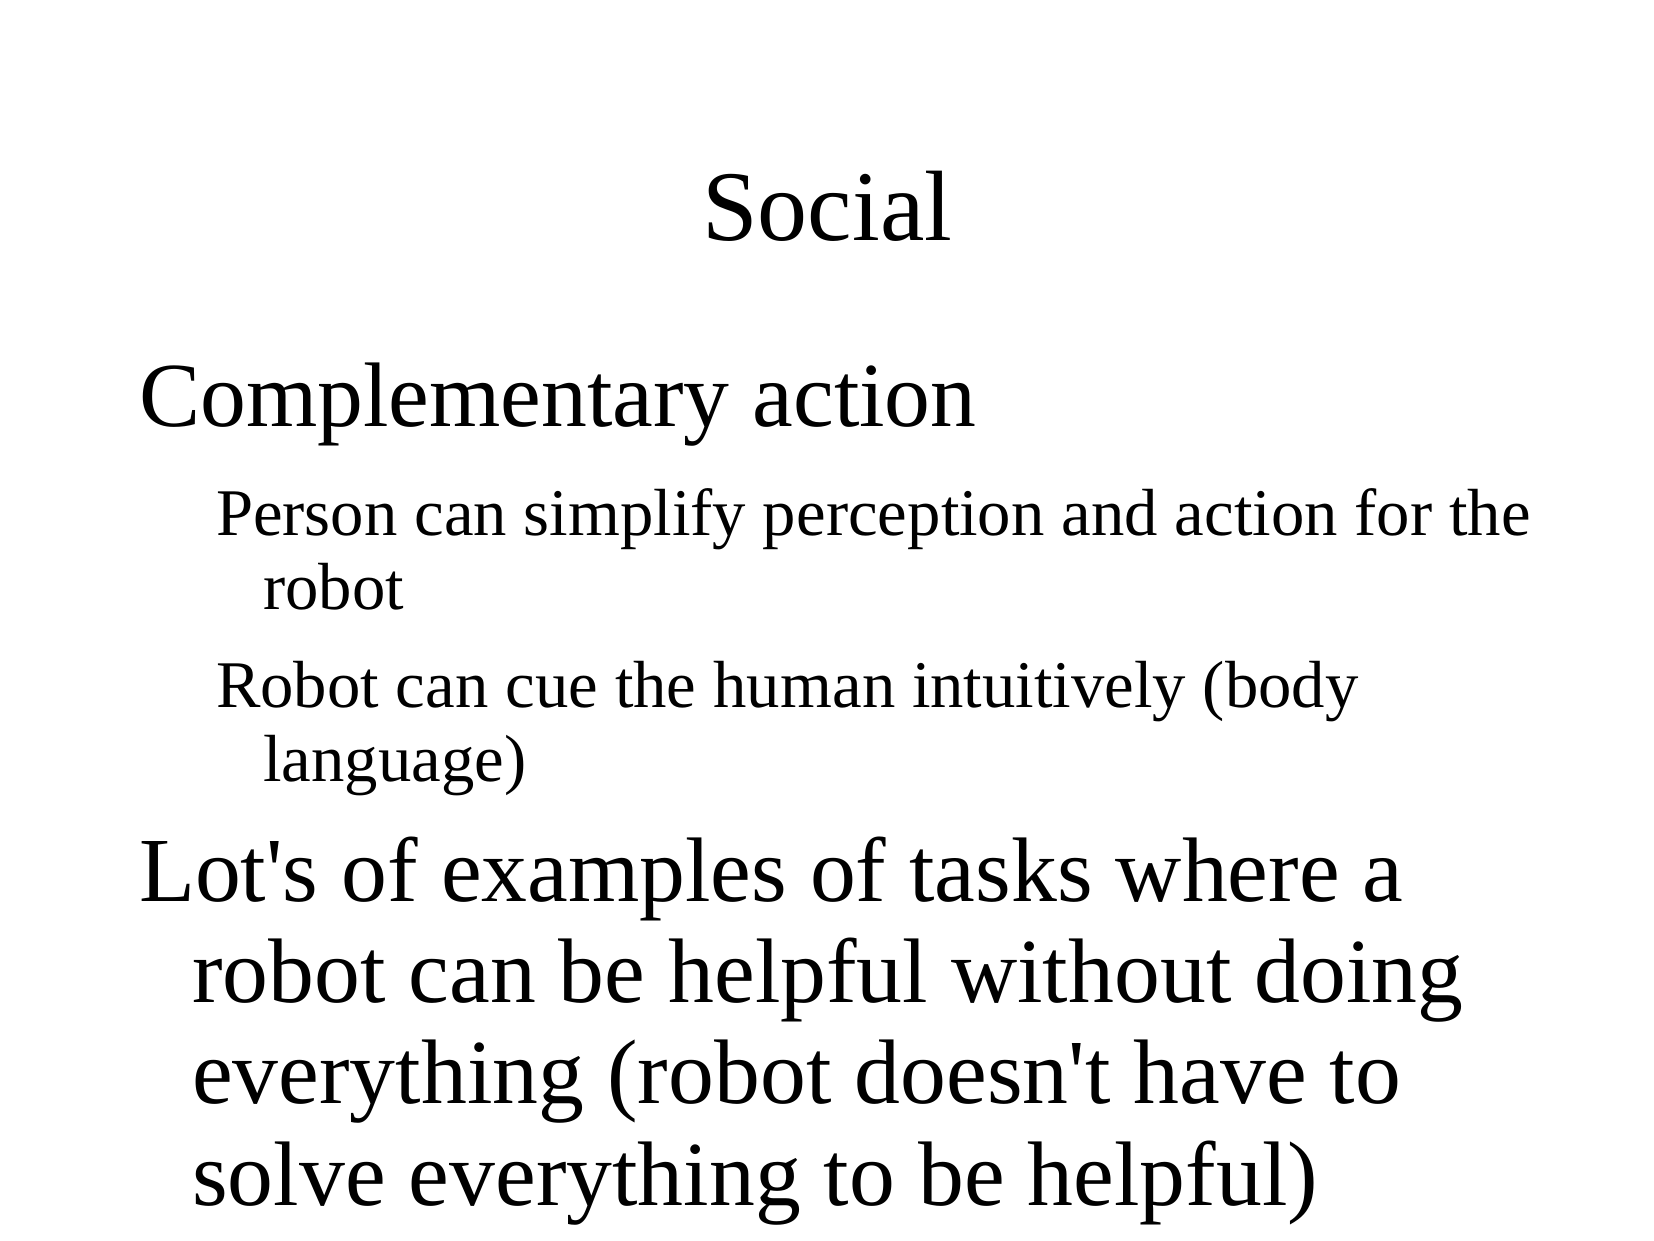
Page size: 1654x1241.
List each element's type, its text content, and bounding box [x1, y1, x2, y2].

list Complementary action Person can simplify perception and action for the robot Robot can cue the human intuitively (body language) Lot's of examples of tasks where a robot can be helpful without doing everything (robot doesn't have to solve everything to be helpful) [121, 344, 1534, 1226]
title Social [121, 102, 1534, 311]
